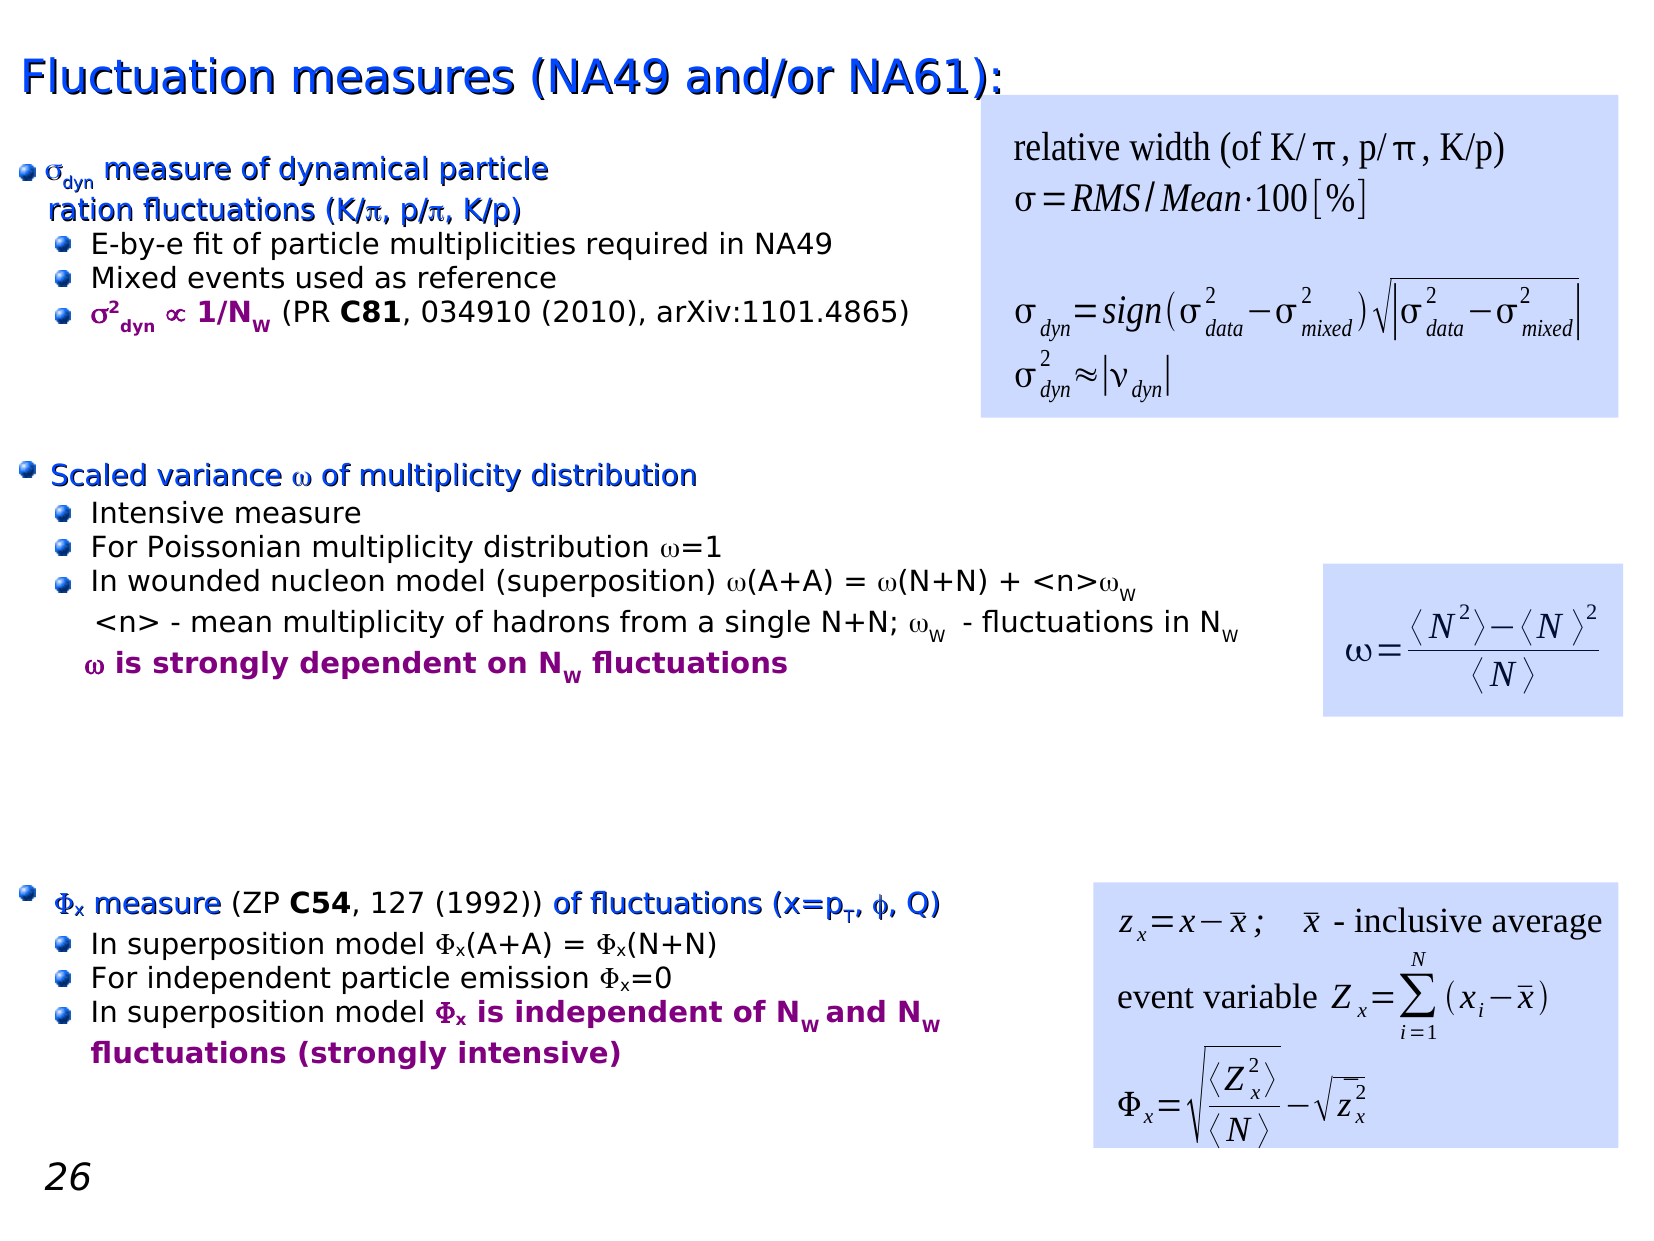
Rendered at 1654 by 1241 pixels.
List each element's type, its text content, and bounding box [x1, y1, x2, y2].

text_box [1093, 882, 1619, 1148]
chart [1004, 122, 1593, 405]
chart [1108, 901, 1611, 1150]
text_box Fluctuation measures (NA49 and/or NA61): sdyn measure of dynamical particle ration fluctuations (K/p, p/p, K/p) E-by-e fit of particle multiplicities required in NA49 Mixed events used as reference s2dyn ∝ 1/NW (PR C81, 034910 (2010), arXiv:1101.4865) Scaled variance w of multiplicity distribution Intensive measure For Poissonian multiplicity distribution w=1 In wounded nucleon model (superposition) w(A+A) = w(N+N) + <n>wW <n> - mean multiplicity of hadrons from a single N+N; wW - fluctuations in NW w is strongly dependent on NW fluctuations [19, 50, 1518, 736]
text_box x measure (ZP C54, 127 (1992)) of fluctuations (x=pT, f, Q) In superposition model x(A+A) = x(N+N) For independent particle emission x=0 In superposition model x is independent of NW and NW fluctuations (strongly intensive) [19, 810, 1518, 1156]
text_box [1323, 563, 1624, 717]
text_box [1518, 94, 1619, 418]
